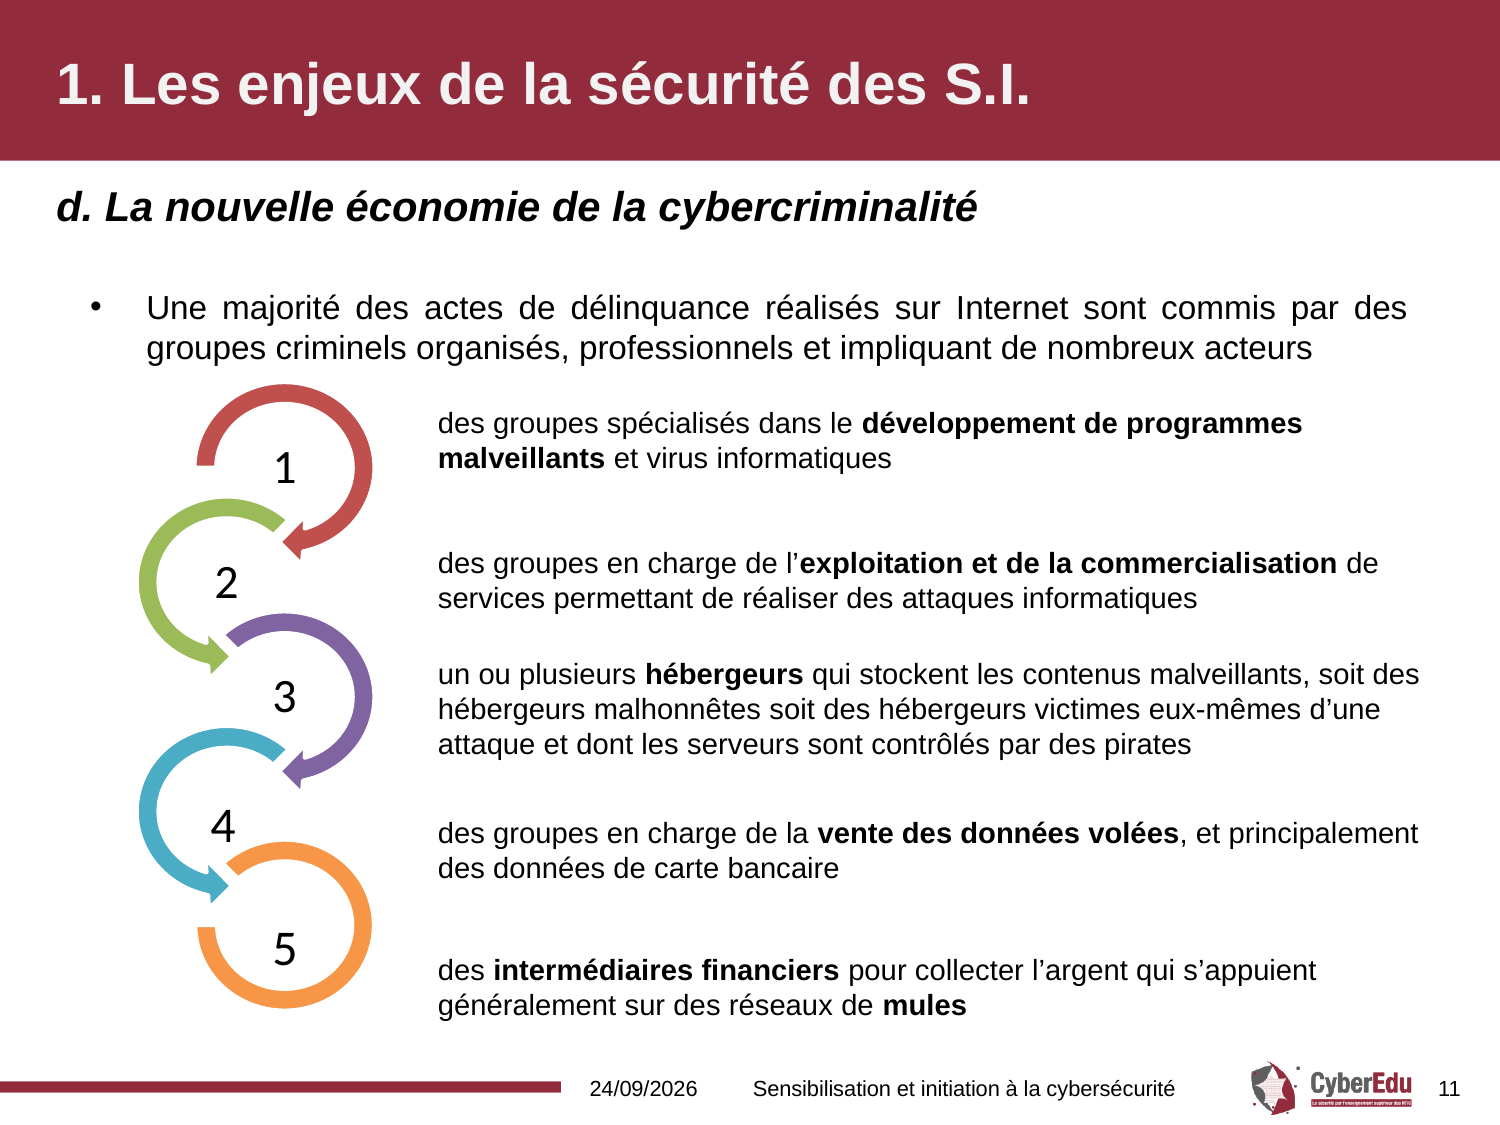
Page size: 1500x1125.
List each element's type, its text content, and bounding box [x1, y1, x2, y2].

text_box un ou plusieurs hébergeurs qui stockent les contenus malveillants, soit des hébergeurs malhonnêtes soit des hébergeurs victimes eux-mêmes d’une attaque et dont les serveurs sont contrôlés par des pirates [423, 647, 1488, 768]
text_box 1 [226, 440, 343, 496]
text_box [136, 725, 289, 909]
text_box des groupes en charge de la vente des données volées, et principalement des données de carte bancaire [423, 807, 1463, 893]
slide_number <numéro> [1423, 1057, 1495, 1118]
text_box des groupes en charge de l’exploitation et de la commercialisation de services permettant de réaliser des attaques informatiques [423, 537, 1463, 623]
slide_number 15/11/2020 [561, 1057, 727, 1118]
title 1. Les enjeux de la sécurité des S.I. [41, 1, 1471, 161]
text_box 2 [168, 554, 285, 611]
footer Sensibilisation et initiation à la cybersécurité [738, 1057, 1236, 1118]
text_box 5 [224, 920, 346, 979]
text_box des intermédiaires financiers pour collecter l’argent qui s’appuient généralement sur des réseaux de mules [423, 943, 1463, 1029]
list d. La nouvelle économie de la cybercriminalité [41, 172, 1471, 268]
text_box 3 [226, 669, 343, 725]
text_box [195, 839, 374, 1011]
picture [1246, 1060, 1412, 1115]
text_box [194, 382, 375, 565]
text_box [136, 496, 289, 680]
text_box [222, 611, 375, 795]
text_box des groupes spécialisés dans le développement de programmes malveillants et virus informatiques [423, 397, 1463, 482]
text_box 4 [162, 797, 284, 856]
list Une majorité des actes de délinquance réalisés sur Internet sont commis par des groupes criminels organisés, professionnels et impliquant de nombreux acteurs [75, 278, 1425, 1035]
